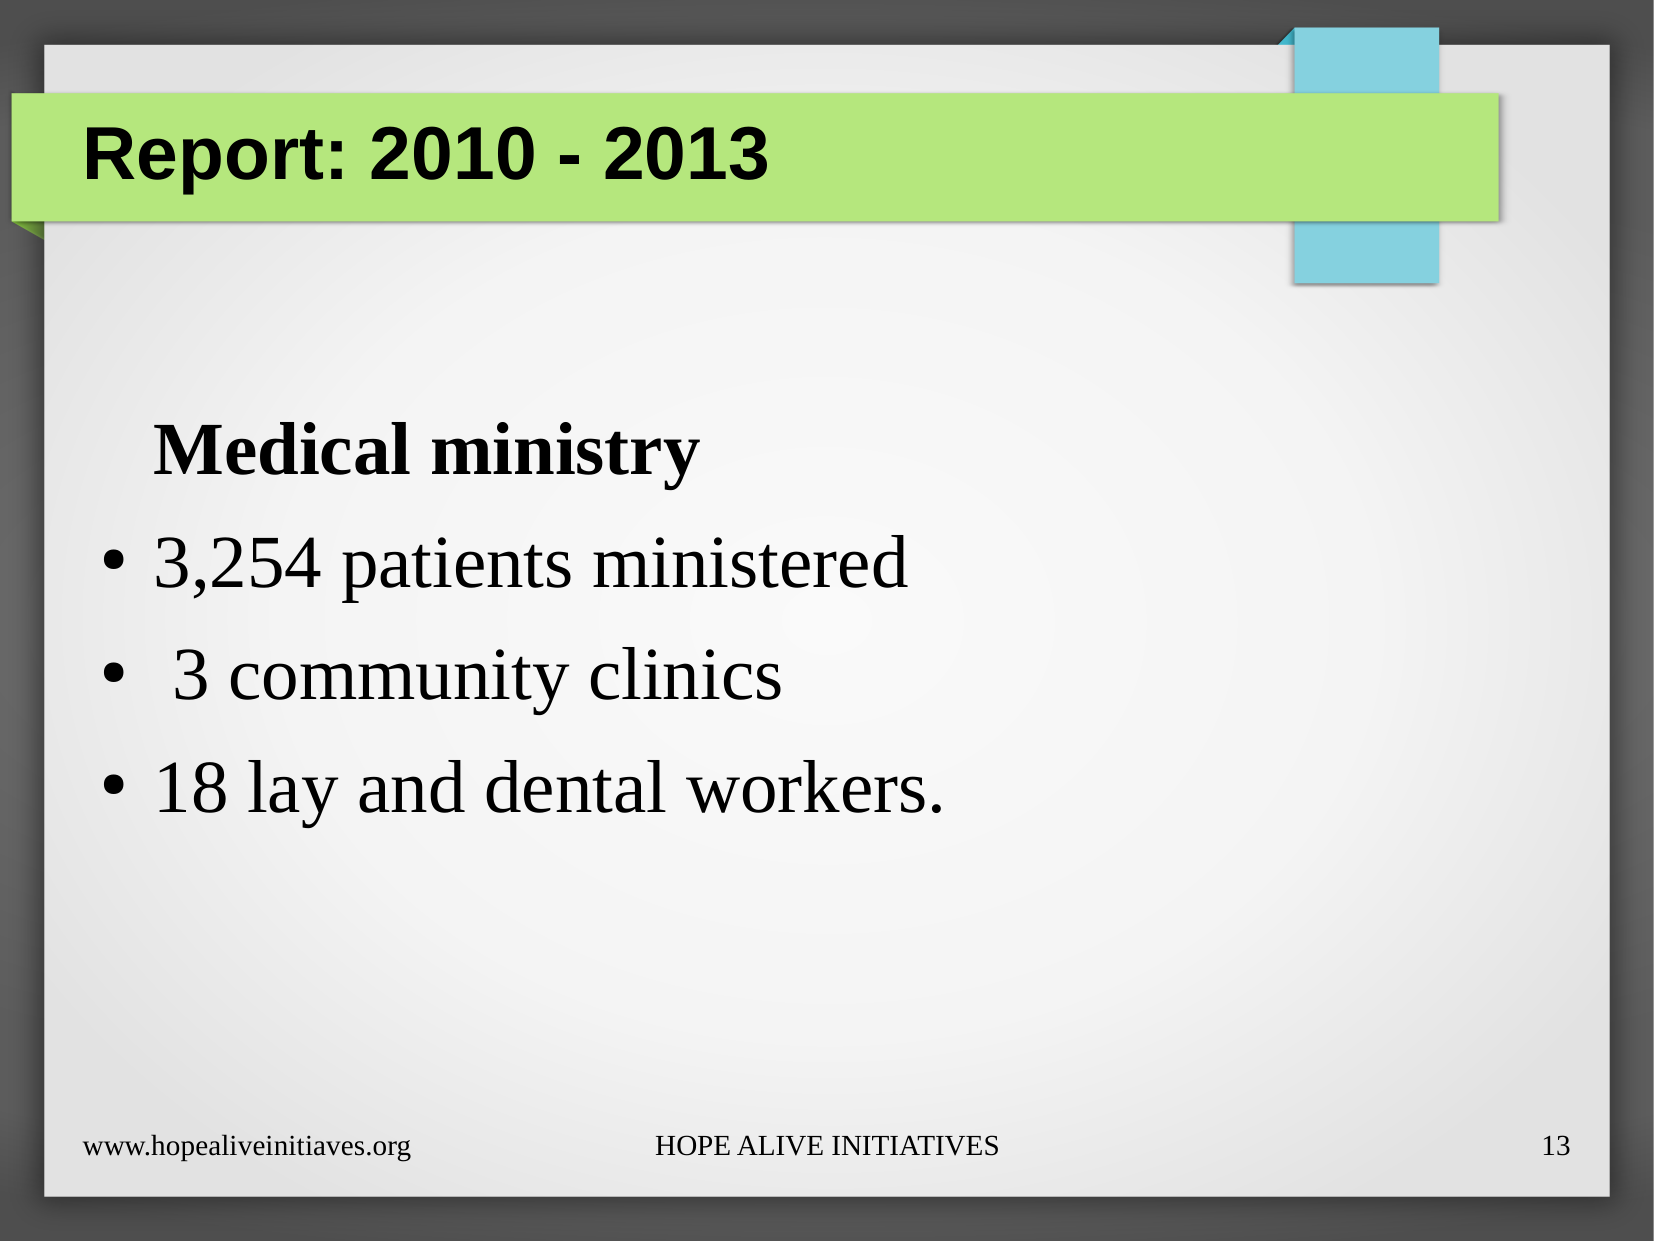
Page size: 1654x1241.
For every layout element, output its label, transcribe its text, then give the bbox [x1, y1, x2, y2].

picture [0, 0, 1654, 1241]
title Report: 2010 - 2013 [82, 94, 1264, 213]
list Medical ministry 3,254 patients ministered 3 community clinics 18 lay and dental workers. [82, 295, 1571, 1015]
